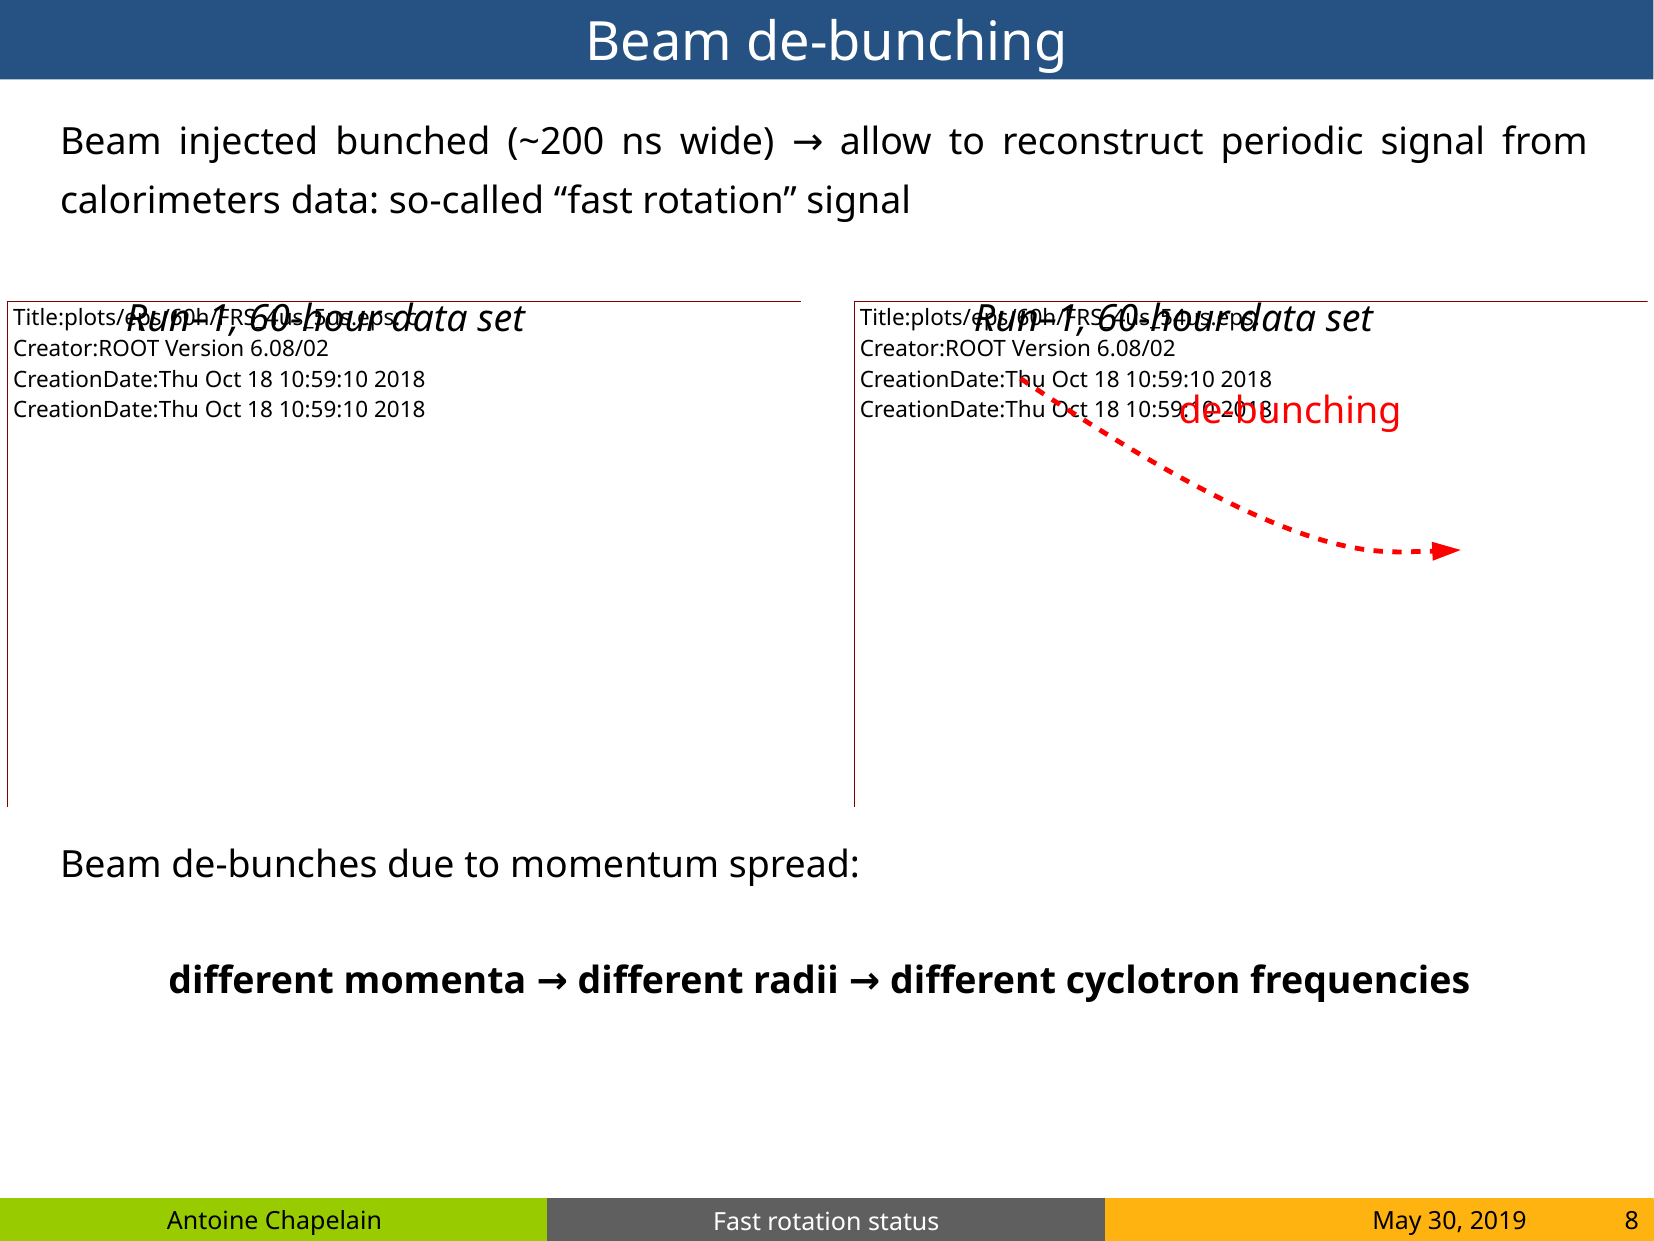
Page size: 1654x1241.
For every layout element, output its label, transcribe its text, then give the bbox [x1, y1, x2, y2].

text_box Run–1, 60-hour data set [111, 283, 731, 386]
title Beam de-bunching [0, 0, 1654, 80]
picture [5, 300, 801, 807]
text_box de-bunching [1163, 376, 1539, 435]
list Beam injected bunched (~200 ns wide) → allow to reconstruct periodic signal from calorimeters data: so-called “fast rotation” signal Beam de-bunches due to momentum spread: different momenta → different radii → different cyclotron frequencies [60, 106, 1590, 1186]
picture [852, 300, 1648, 807]
text_box Run–1, 60-hour data set [959, 284, 1579, 386]
